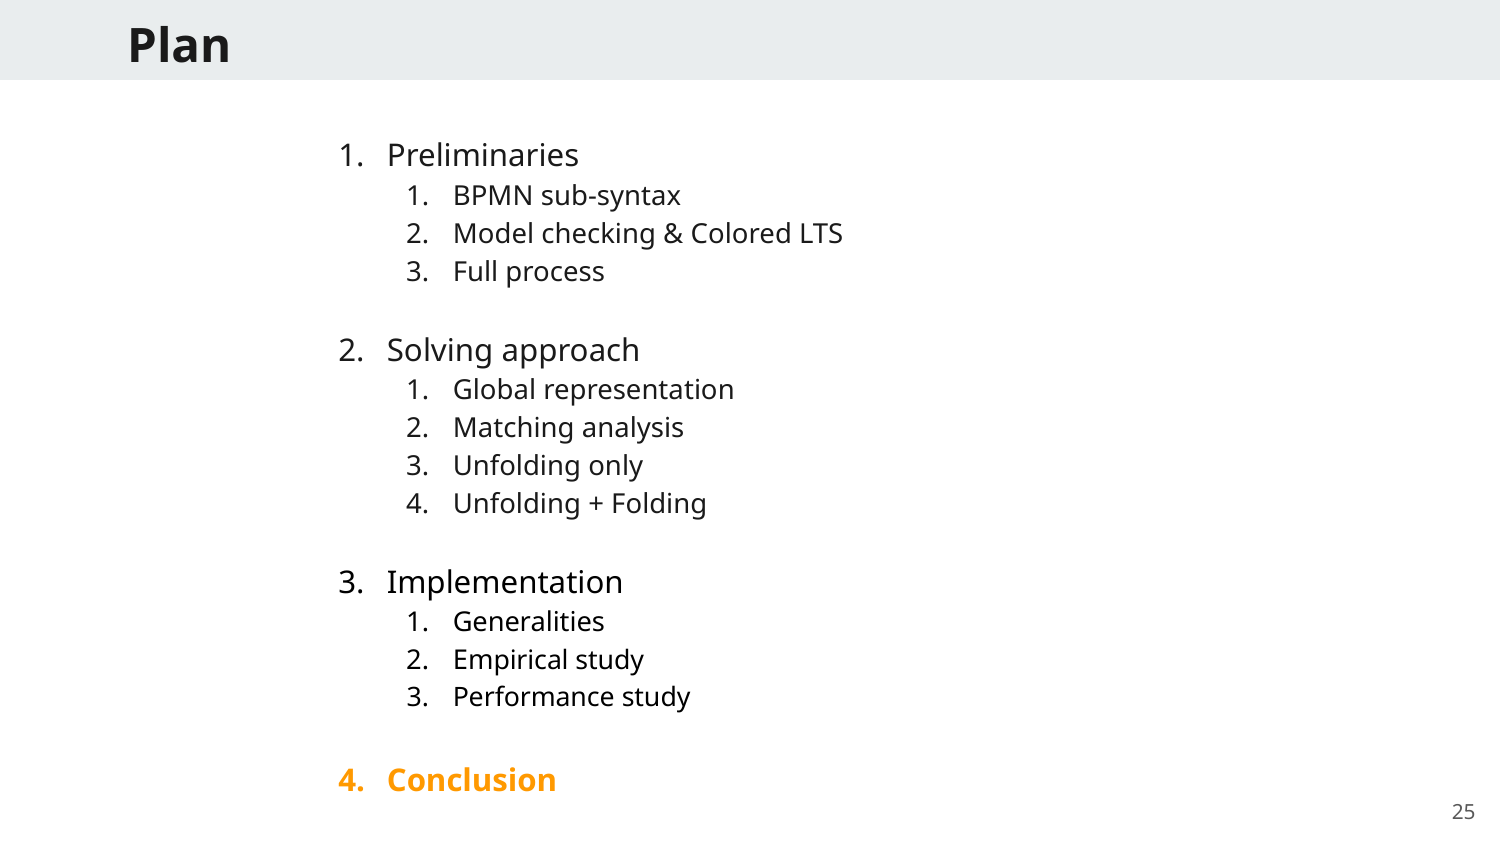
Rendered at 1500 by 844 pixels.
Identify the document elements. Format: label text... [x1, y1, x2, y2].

list Preliminaries BPMN sub-syntax Model checking & Colored LTS Full process Solving approach Global representation Matching analysis Unfolding only Unfolding + Folding Implementation Generalities Empirical study Performance study Conclusion [305, 115, 907, 819]
slide_number 25 [1400, 779, 1491, 844]
title Plan [112, 0, 1374, 88]
